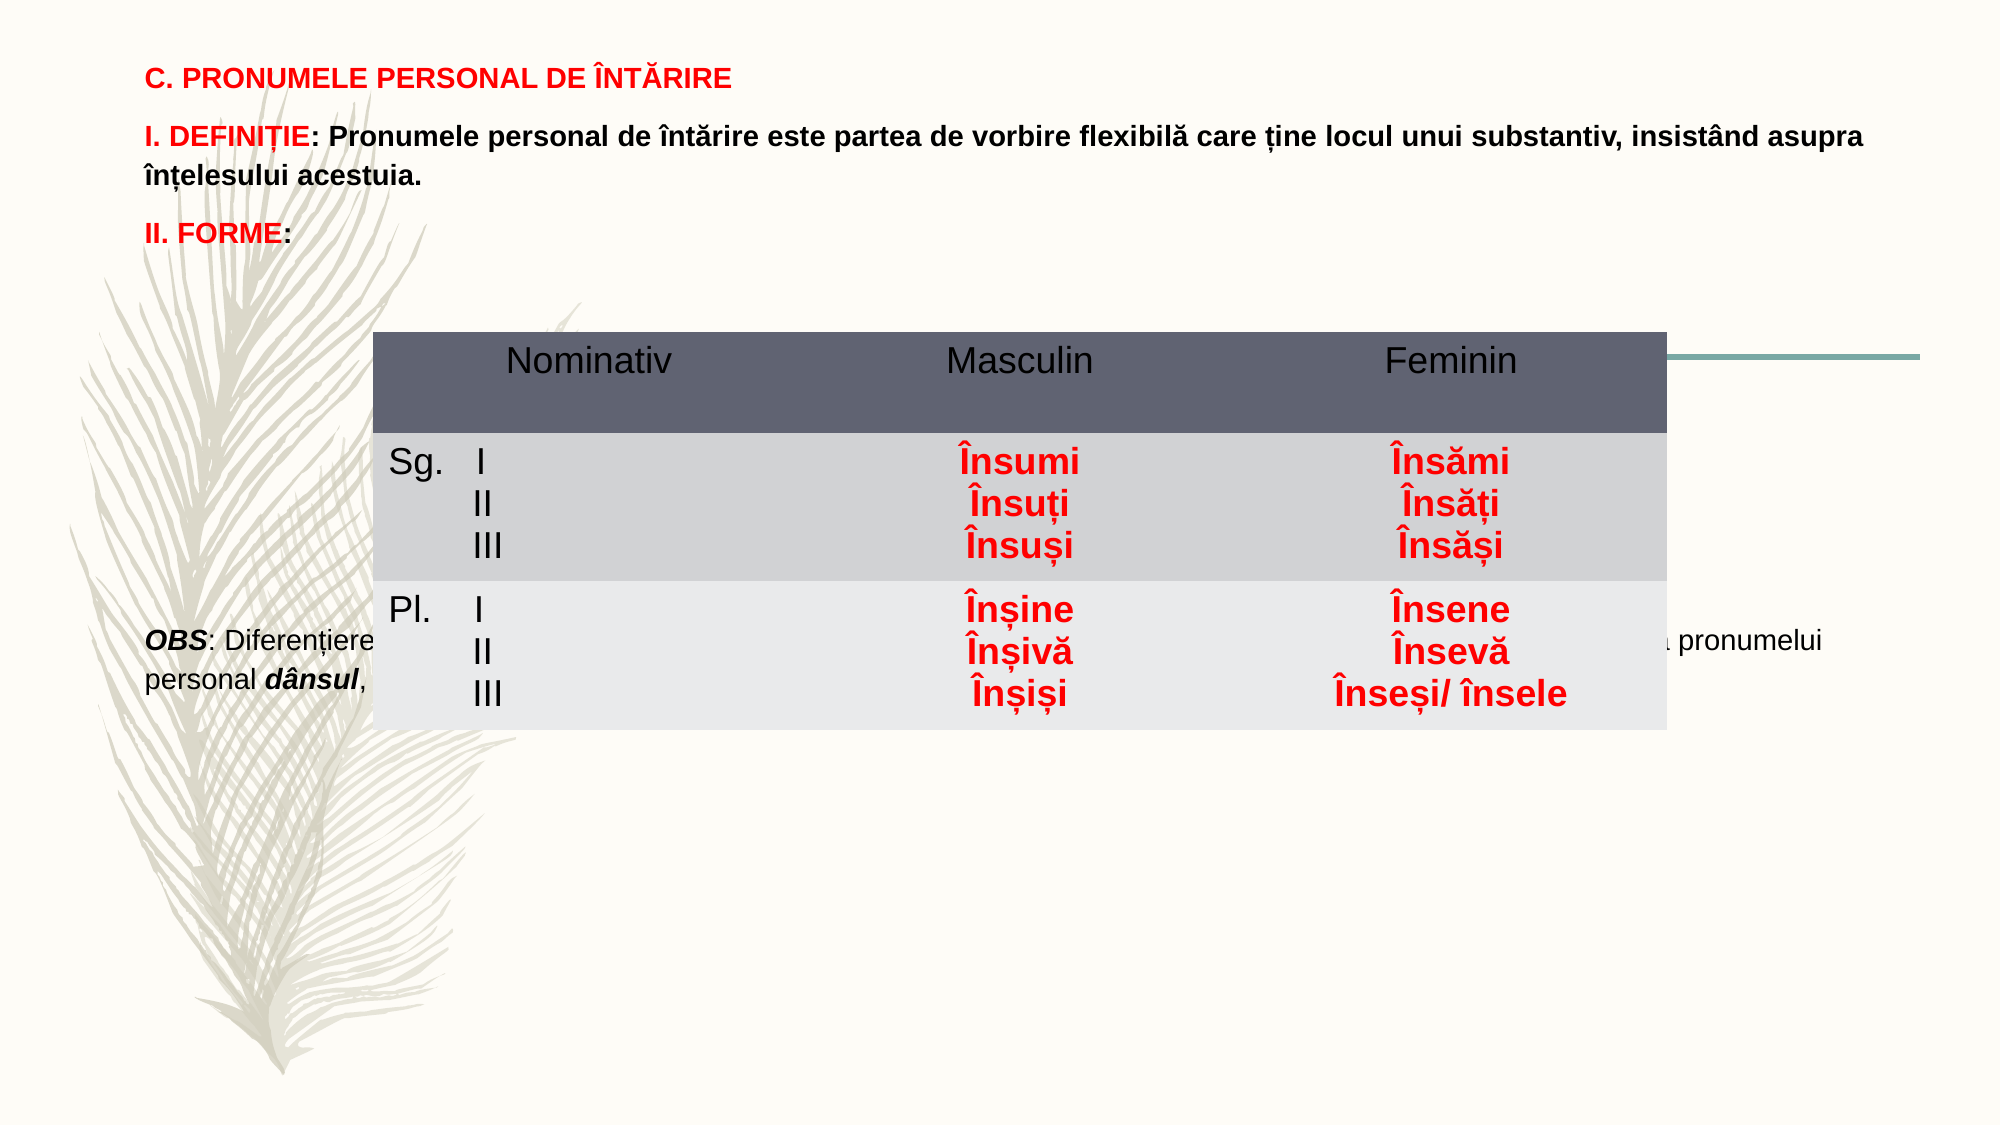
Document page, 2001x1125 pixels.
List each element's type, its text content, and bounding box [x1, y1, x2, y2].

table_cell Însene Însevă Înseși/ însele [1236, 581, 1667, 730]
table_cell Însumi Însuți Însuși [804, 433, 1236, 581]
table_header Masculin [804, 332, 1236, 433]
table_cell Însămi Însăți Însăși [1236, 433, 1667, 581]
table_header Feminin [1236, 332, 1667, 433]
list C. PRONUMELE PERSONAL DE ÎNTĂRIRE I. DEFINIȚIE: Pronumele personal de întărire este partea de vorbire flexibilă care ține locul unui substantiv, insistând asupra înțelesului acestuia. II. FORME: OBS: Diferențierea de gen și număr se face prin vocala mediană din pronumele de întărire, asemănătoare cu aceea a pronumelui personal dânsul, dânsa, dânșii, dânsele, după care urmează terminația pronominală: -mi, -ți, -și, -ne, -vă, -și [129, 47, 1920, 999]
table_cell Sg. I II III [373, 433, 804, 581]
table_cell Înșine Înșivă Înșiși [804, 581, 1236, 730]
table_header Nominativ [373, 332, 804, 433]
table_cell Pl. I II III [373, 581, 804, 730]
